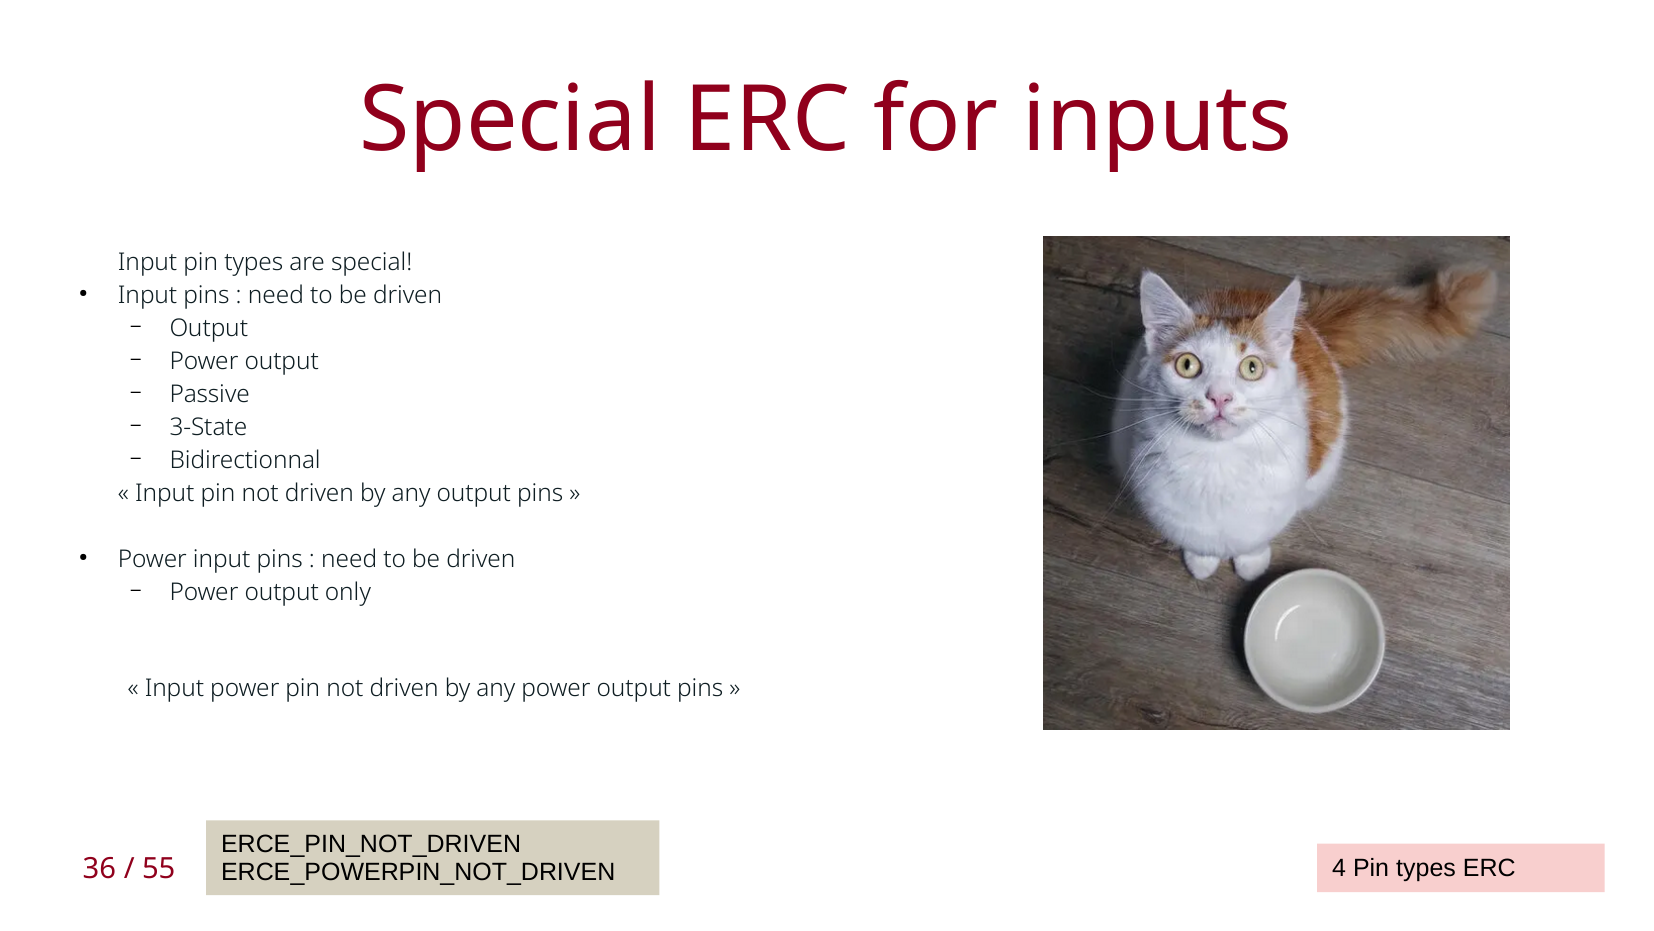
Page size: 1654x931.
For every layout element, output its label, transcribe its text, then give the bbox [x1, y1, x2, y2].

title Special ERC for inputs [82, 37, 1571, 193]
text_box 4 Pin types ERC [1317, 843, 1605, 893]
list Input pin types are special! Input pins : need to be driven Output Power output Passive 3-State Bidirectionnal « Input pin not driven by any output pins » Power input pins : need to be driven Power output only « Input power pin not driven by any power output pins » [66, 244, 1043, 711]
text_box ERCE_PIN_NOT_DRIVEN ERCE_POWERPIN_NOT_DRIVEN [206, 820, 660, 896]
picture [1043, 236, 1510, 730]
